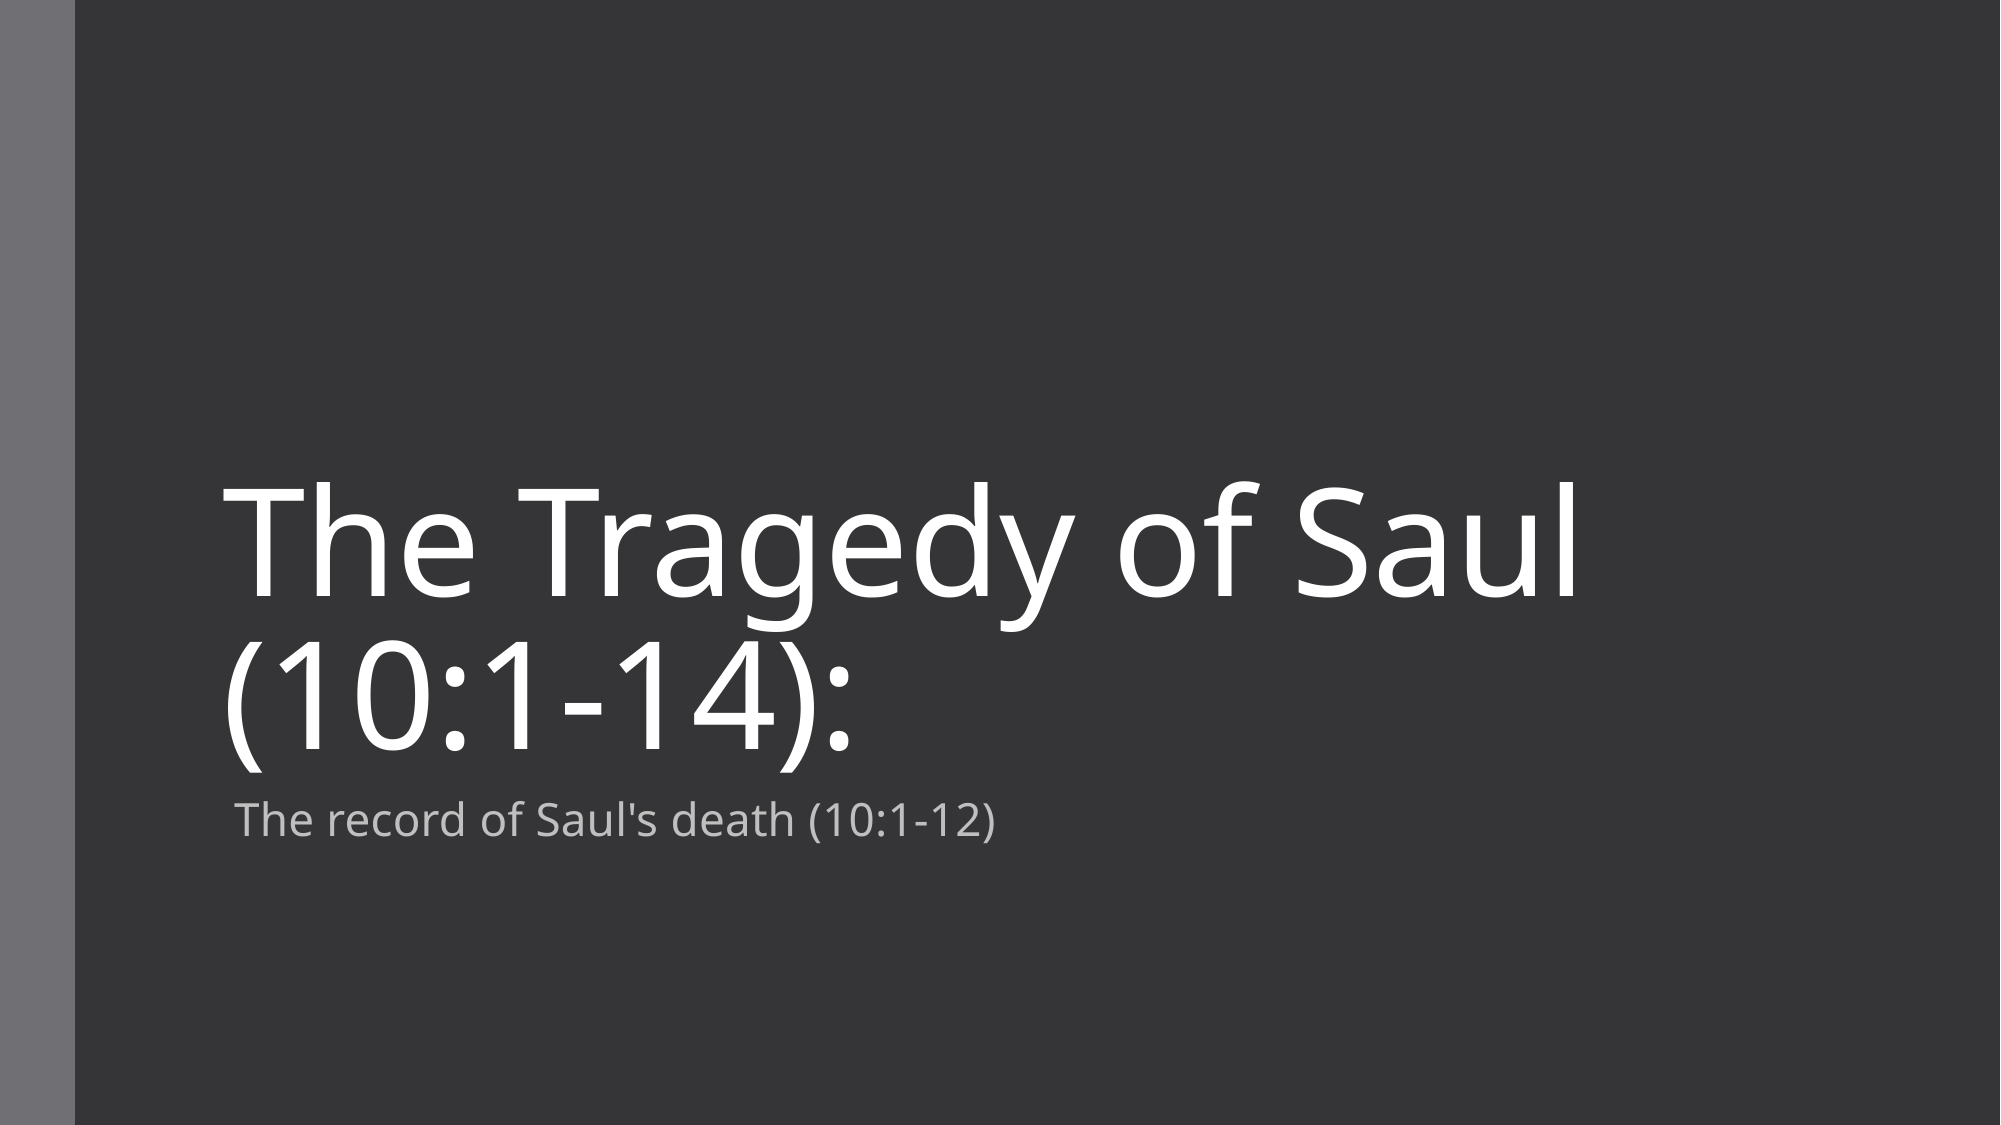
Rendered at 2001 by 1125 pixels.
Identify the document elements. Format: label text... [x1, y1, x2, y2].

subtitle The record of Saul's death (10:1-12) [206, 787, 1752, 1066]
title The Tragedy of Saul (10:1-14): [206, 124, 1752, 787]
